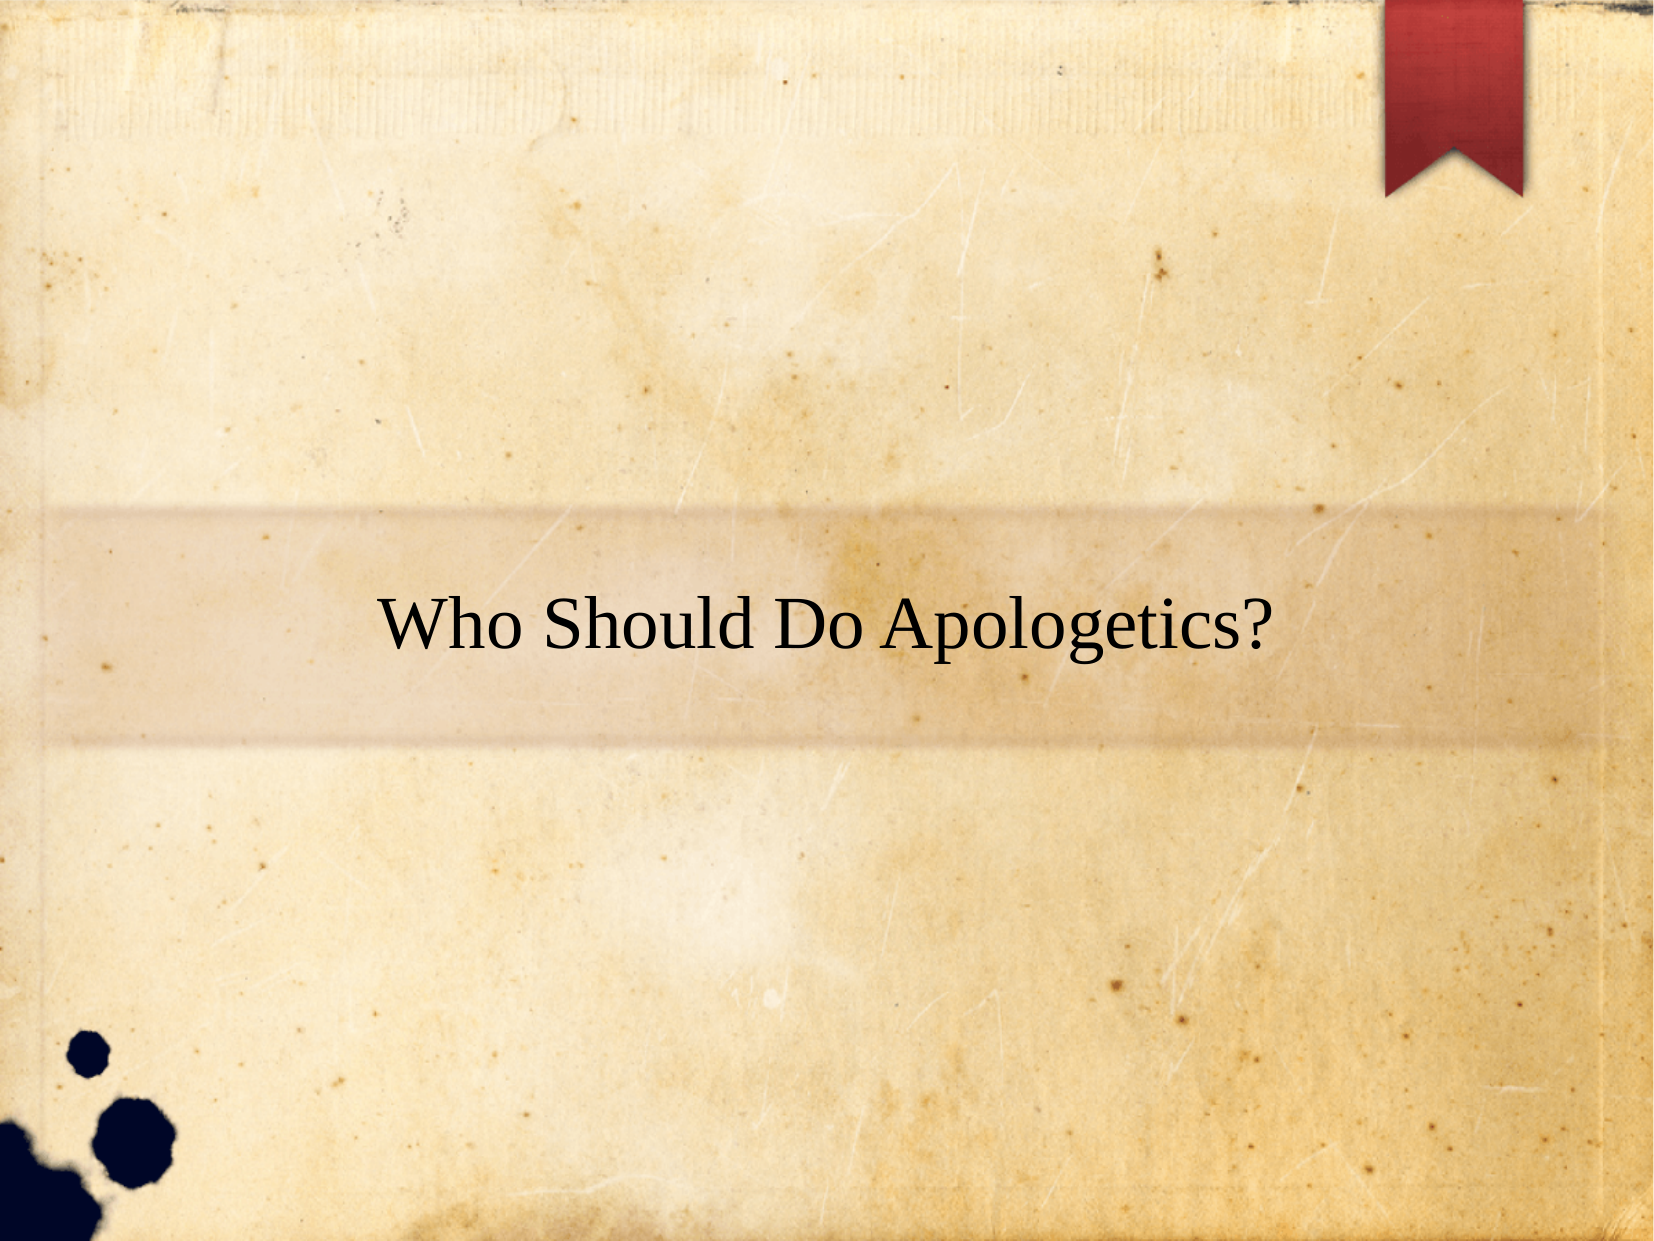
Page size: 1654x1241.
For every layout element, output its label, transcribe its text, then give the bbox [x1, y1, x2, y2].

picture [0, 0, 1654, 1241]
title Who Should Do Apologetics? [82, 507, 1571, 739]
